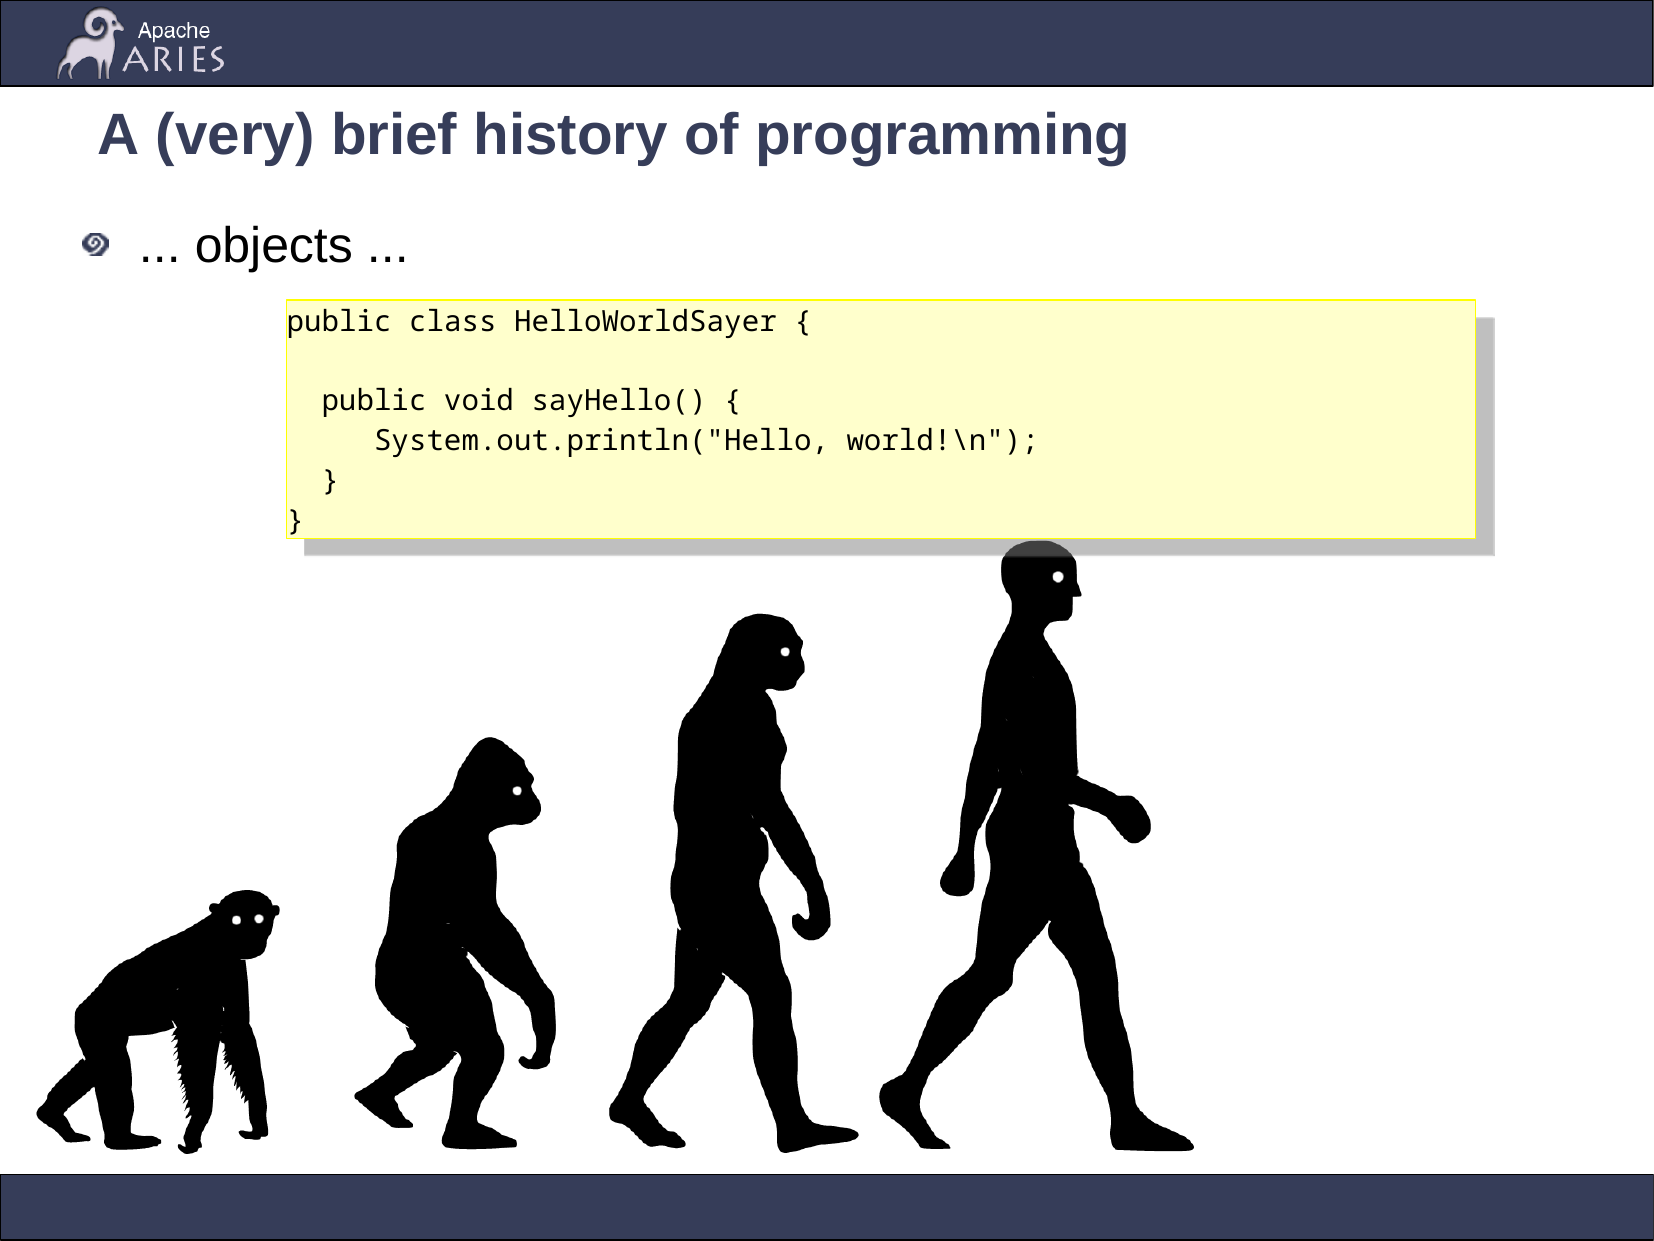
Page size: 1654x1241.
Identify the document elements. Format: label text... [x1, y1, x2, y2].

list ... objects ... [82, 222, 1571, 1131]
picture [0, 365, 1214, 1163]
picture [47, 3, 232, 83]
title A (very) brief history of programming [82, 72, 1571, 202]
text_box public class HelloWorldSayer { public void sayHello() { System.out.println("Hello, world!\n"); } } [286, 299, 1476, 516]
